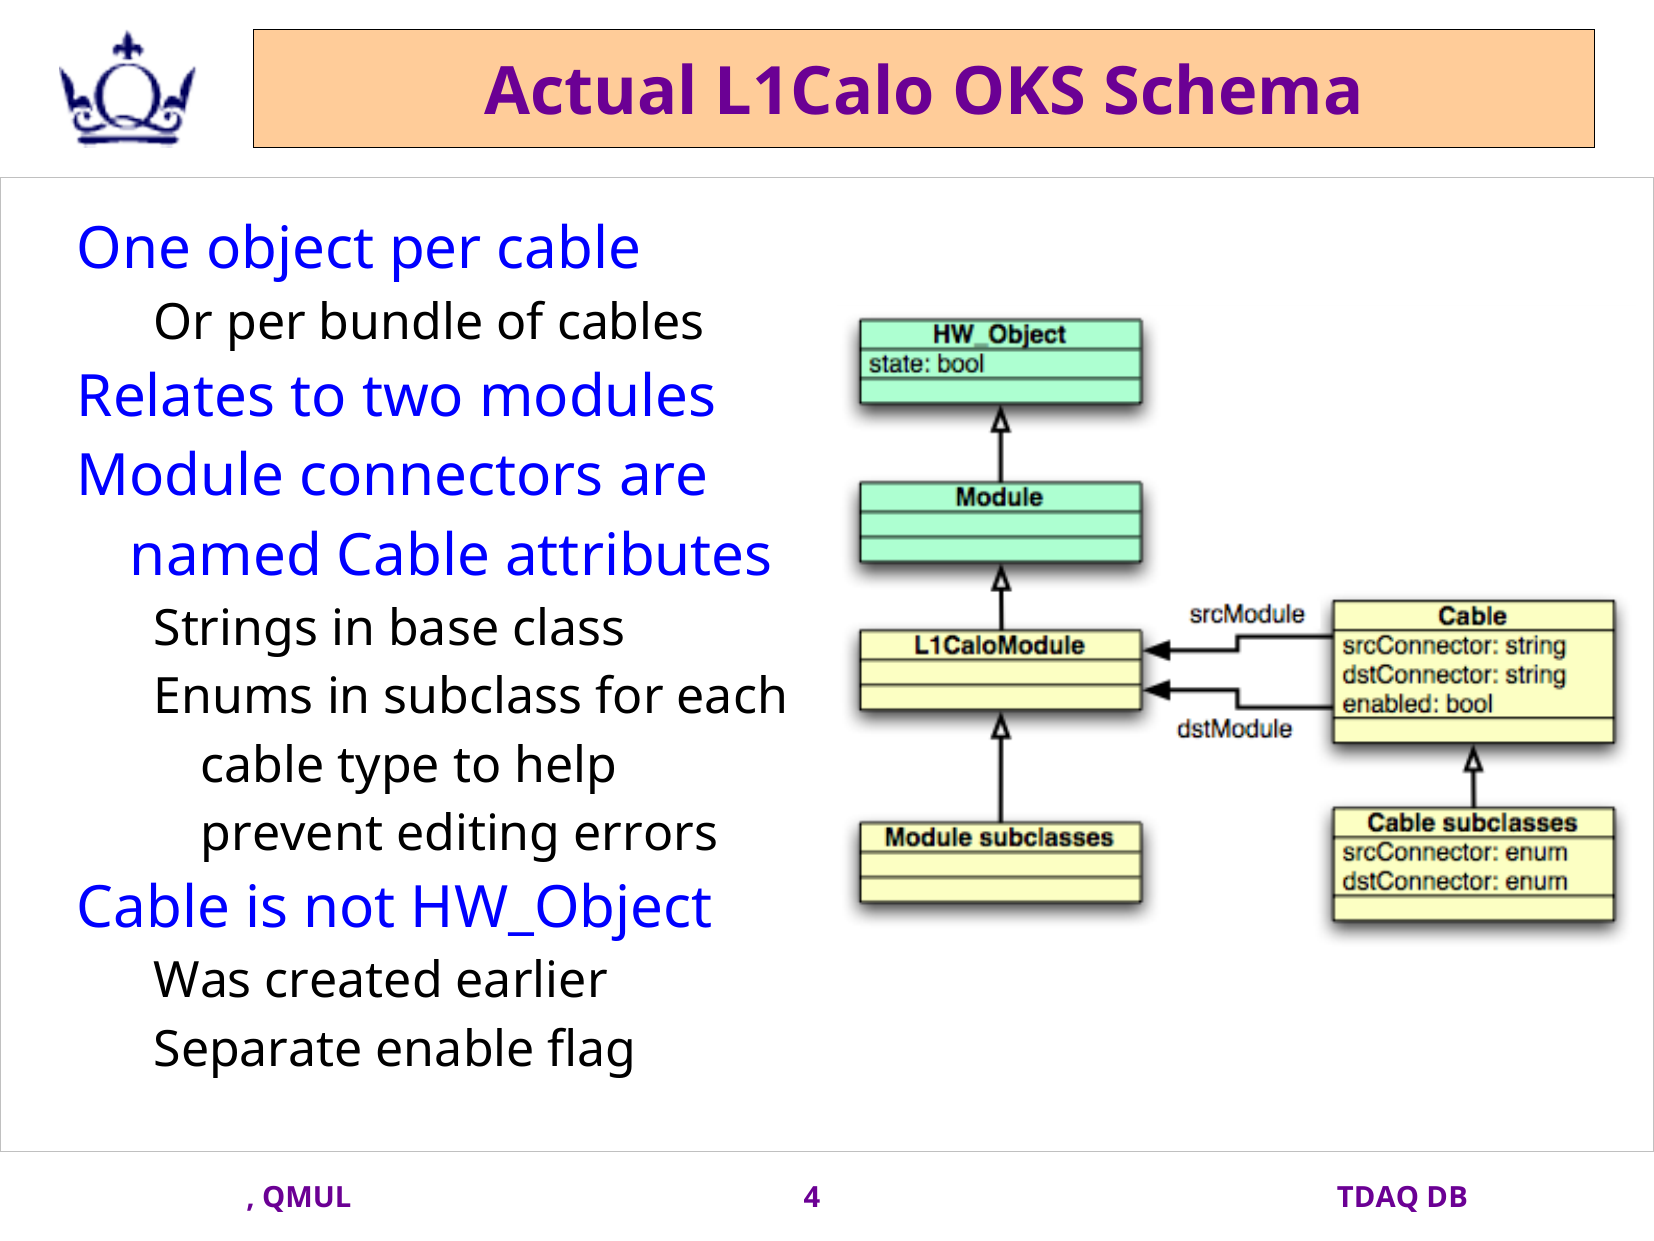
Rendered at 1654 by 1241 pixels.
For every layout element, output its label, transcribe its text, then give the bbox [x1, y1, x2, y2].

list One object per cable Or per bundle of cables Relates to two modules Module connectors are named Cable attributes Strings in base class Enums in subclass for each cable type to help prevent editing errors Cable is not HW_Object Was created earlier Separate enable flag [59, 206, 809, 1127]
picture [59, 29, 200, 148]
title Actual L1Calo OKS Schema [253, 29, 1595, 148]
picture [837, 304, 1636, 951]
